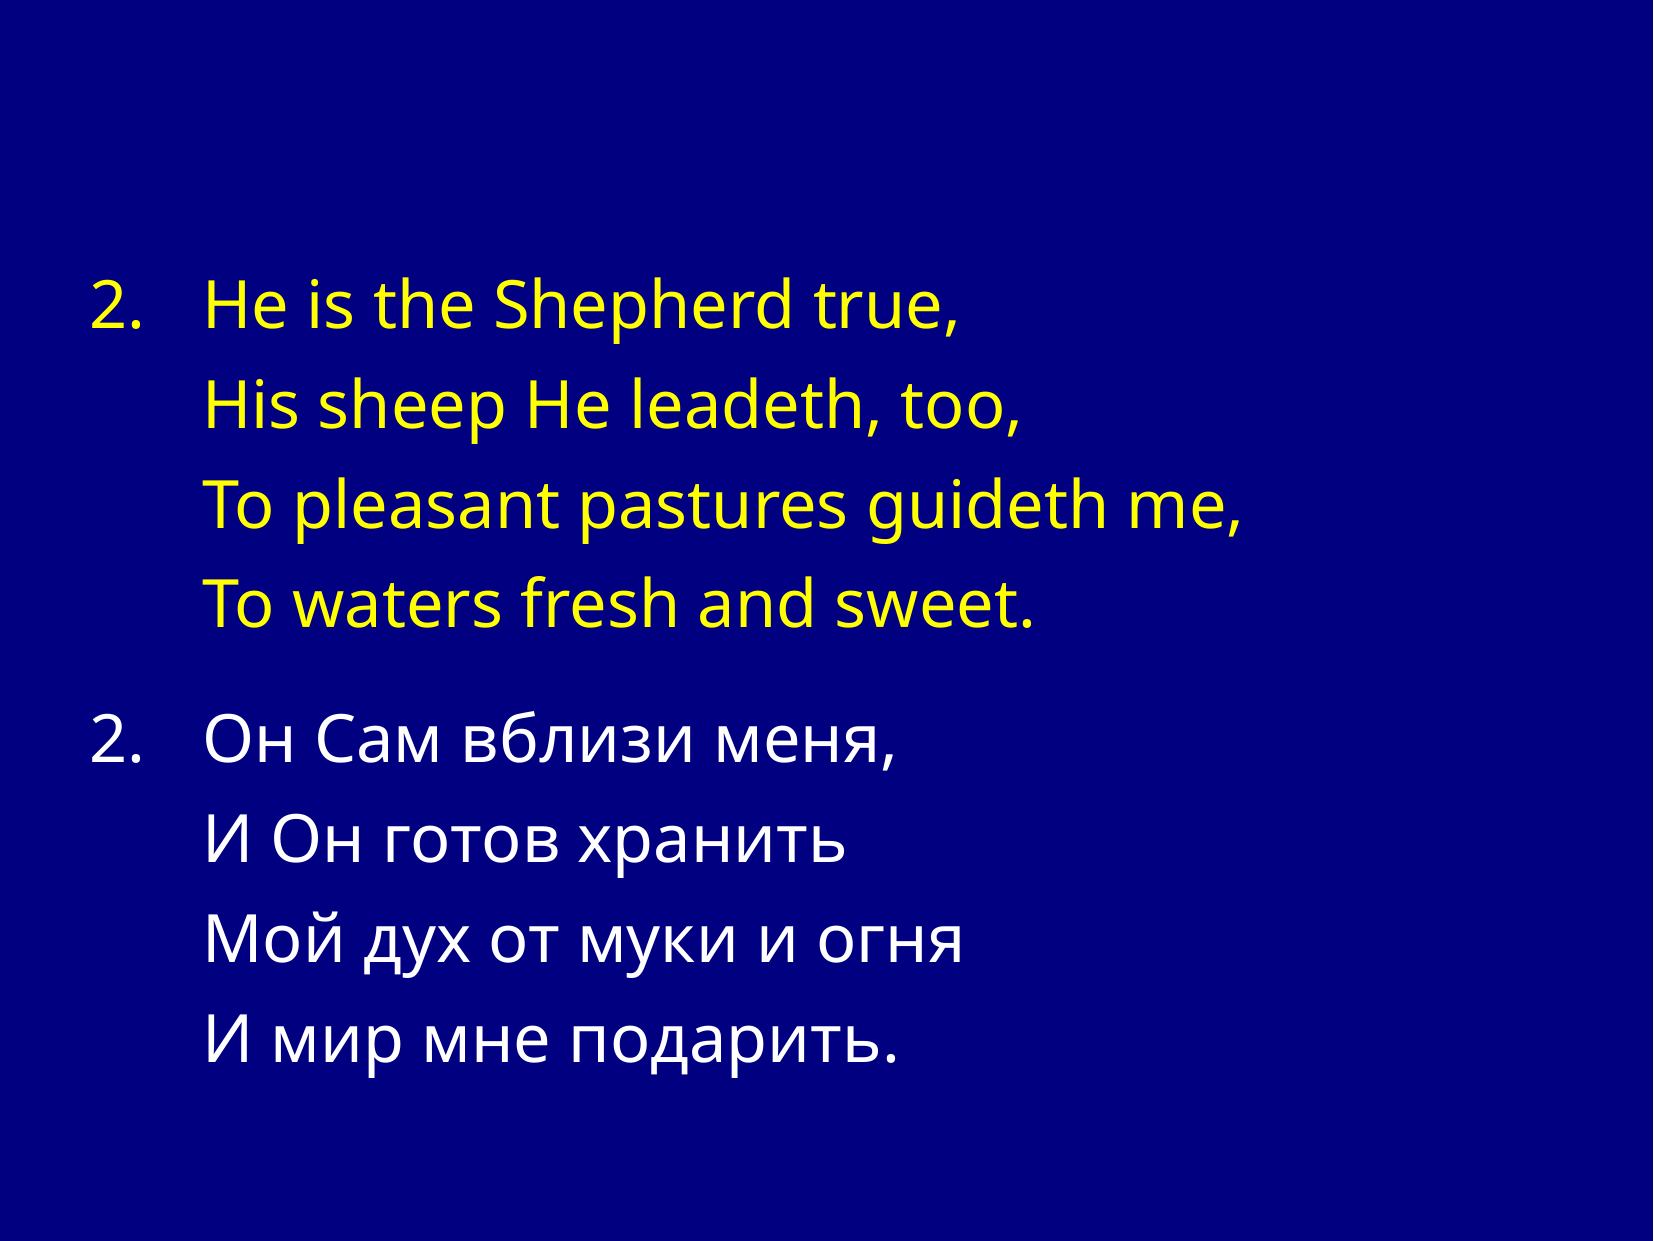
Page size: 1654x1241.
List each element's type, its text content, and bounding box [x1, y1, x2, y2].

text_box 2. He is the Shepherd true, His sheep He leadeth, too, To pleasant pastures guideth me, To waters fresh and sweet. [75, 150, 1576, 638]
text_box 2. Он Сам вблизи меня, И Он готов хранить Мой дух от муки и огня И мир мне подарить. [75, 675, 1576, 1163]
